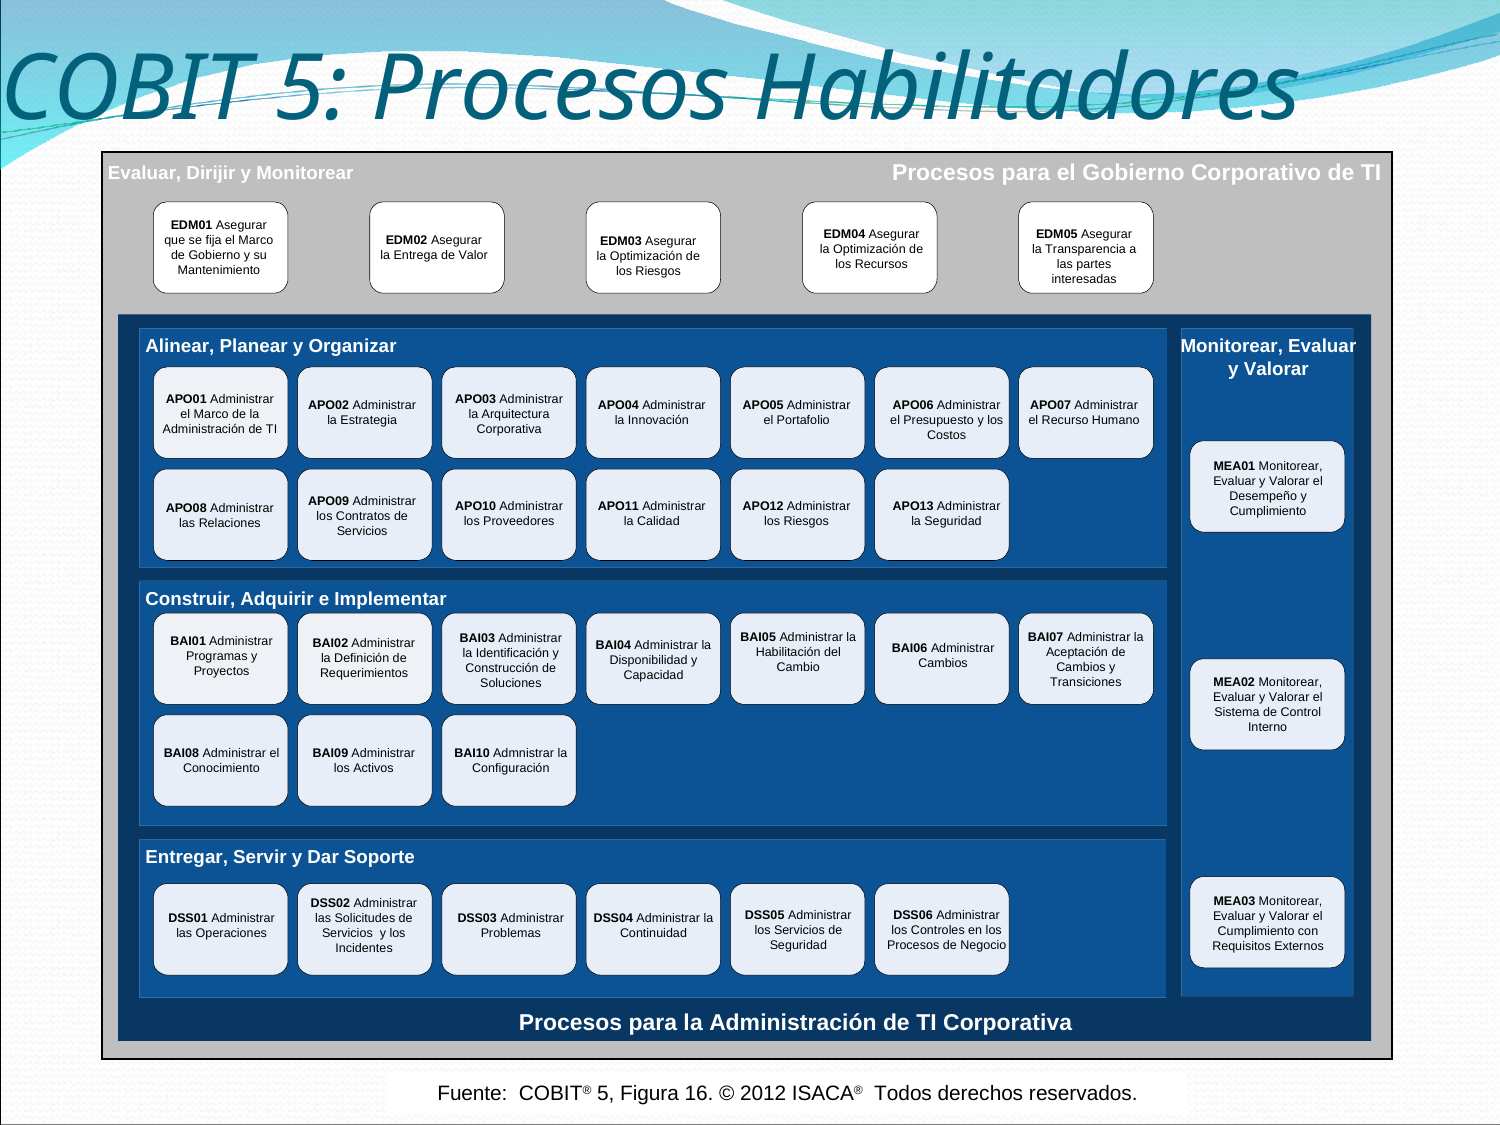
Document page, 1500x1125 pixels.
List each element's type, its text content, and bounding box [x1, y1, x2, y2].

text_box EDM03 Asegurar la Optimización de los Riesgos [573, 224, 724, 286]
text_box BAI05 Administrar la Habilitación del Cambio [723, 620, 874, 682]
text_box APO05 Administrar el Portafolio [721, 389, 871, 435]
text_box Fuente: COBIT® 5, Figura 16. © 2012 ISACA® Todos derechos reservados. [387, 1072, 1188, 1113]
text_box APO07 Administrar el Recurso Humano [1009, 389, 1160, 435]
text_box APO13 Administrar la Seguridad [871, 490, 1022, 536]
text_box DSS03 Administrar Problemas [435, 901, 586, 948]
text_box BAI06 Administrar Cambios [868, 632, 1010, 678]
text_box APO03 Administrar la Arquitectura Corporativa [434, 383, 585, 444]
text_box BAI03 Administrar la Identificación y Construcción de Soluciones [435, 621, 586, 698]
text_box APO06 Administrar el Presupuesto y los Costos [871, 389, 1022, 450]
text_box Entregar, Servir y Dar Soporte [145, 845, 416, 868]
text_box BAI09 Administrar los Activos [288, 737, 435, 783]
text_box APO08 Administrar las Relaciones [144, 491, 287, 538]
text_box EDM01 Asegurar que se fija el Marco de Gobierno y su Mantenimiento [143, 209, 295, 285]
text_box APO04 Administrar la Innovación [585, 389, 721, 435]
text_box Monitorear, Evaluar y Valorar [1180, 334, 1357, 380]
text_box APO09 Administrar los Contratos de Servicios [287, 485, 438, 546]
text_box DSS01 Administrar las Operaciones [146, 902, 288, 948]
text_box BAI04 Administrar la Disponibilidad y Capacidad [586, 628, 729, 690]
text_box DSS02 Administrar las Solicitudes de Servicios y los Incidentes [288, 887, 439, 963]
text_box BAI10 Admnistrar la Configuración [435, 737, 586, 783]
text_box [101, 151, 1393, 1060]
text_box BAI07 Administrar la Aceptación de Cambios y Transiciones [1010, 621, 1161, 697]
text_box BAI08 Administrar el Conocimiento [146, 737, 288, 783]
text_box MEA01 Monitorear, Evaluar y Valorar el Desempeño y Cumplimiento [1193, 449, 1344, 526]
text_box DSS05 Administrar los Servicios de Seguridad [723, 899, 871, 960]
text_box EDM02 Asegurar la Entrega de Valor [359, 224, 510, 270]
text_box Procesos para la Administración de TI Corporativa [518, 1007, 1073, 1036]
picture [0, 138, 1500, 1125]
text_box EDM05 Asegurar la Transparencia a las partes interesadas [1009, 218, 1160, 295]
text_box DSS06 Administrar los Controles en los Procesos de Negocio [871, 899, 1022, 960]
title COBIT 5: Procesos Habilitadores [0, 0, 1500, 138]
text_box APO10 Administrar los Proveedores [434, 490, 585, 536]
text_box BAI01 Administrar Programas y Proyectos [146, 624, 297, 686]
text_box EDM04 Asegurar la Optimización de los Recursos [796, 218, 947, 279]
text_box Alinear, Planear y Organizar [145, 334, 397, 357]
text_box Construir, Adquirir e Implementar [145, 586, 447, 610]
text_box MEA03 Monitorear, Evaluar y Valorar el Cumplimiento con Requisitos Externos [1188, 885, 1348, 961]
text_box APO01 Administrar el Marco de la Administración de TI [144, 383, 295, 444]
text_box Procesos para el Gobierno Corporativo de TI [892, 157, 1382, 186]
text_box APO12 Administrar los Riesgos [721, 490, 871, 536]
text_box DSS04 Administrar la Continuidad [586, 902, 723, 948]
text_box Evaluar, Dirijir y Monitorear [107, 160, 354, 183]
text_box MEA02 Monitorear, Evaluar y Valorar el Sistema de Control Interno [1192, 666, 1343, 742]
text_box APO02 Administrar la Estrategia [287, 389, 434, 435]
text_box BAI02 Administrar la Definición de Requerimientos [288, 626, 435, 688]
text_box APO11 Administrar la Calidad [585, 490, 721, 536]
